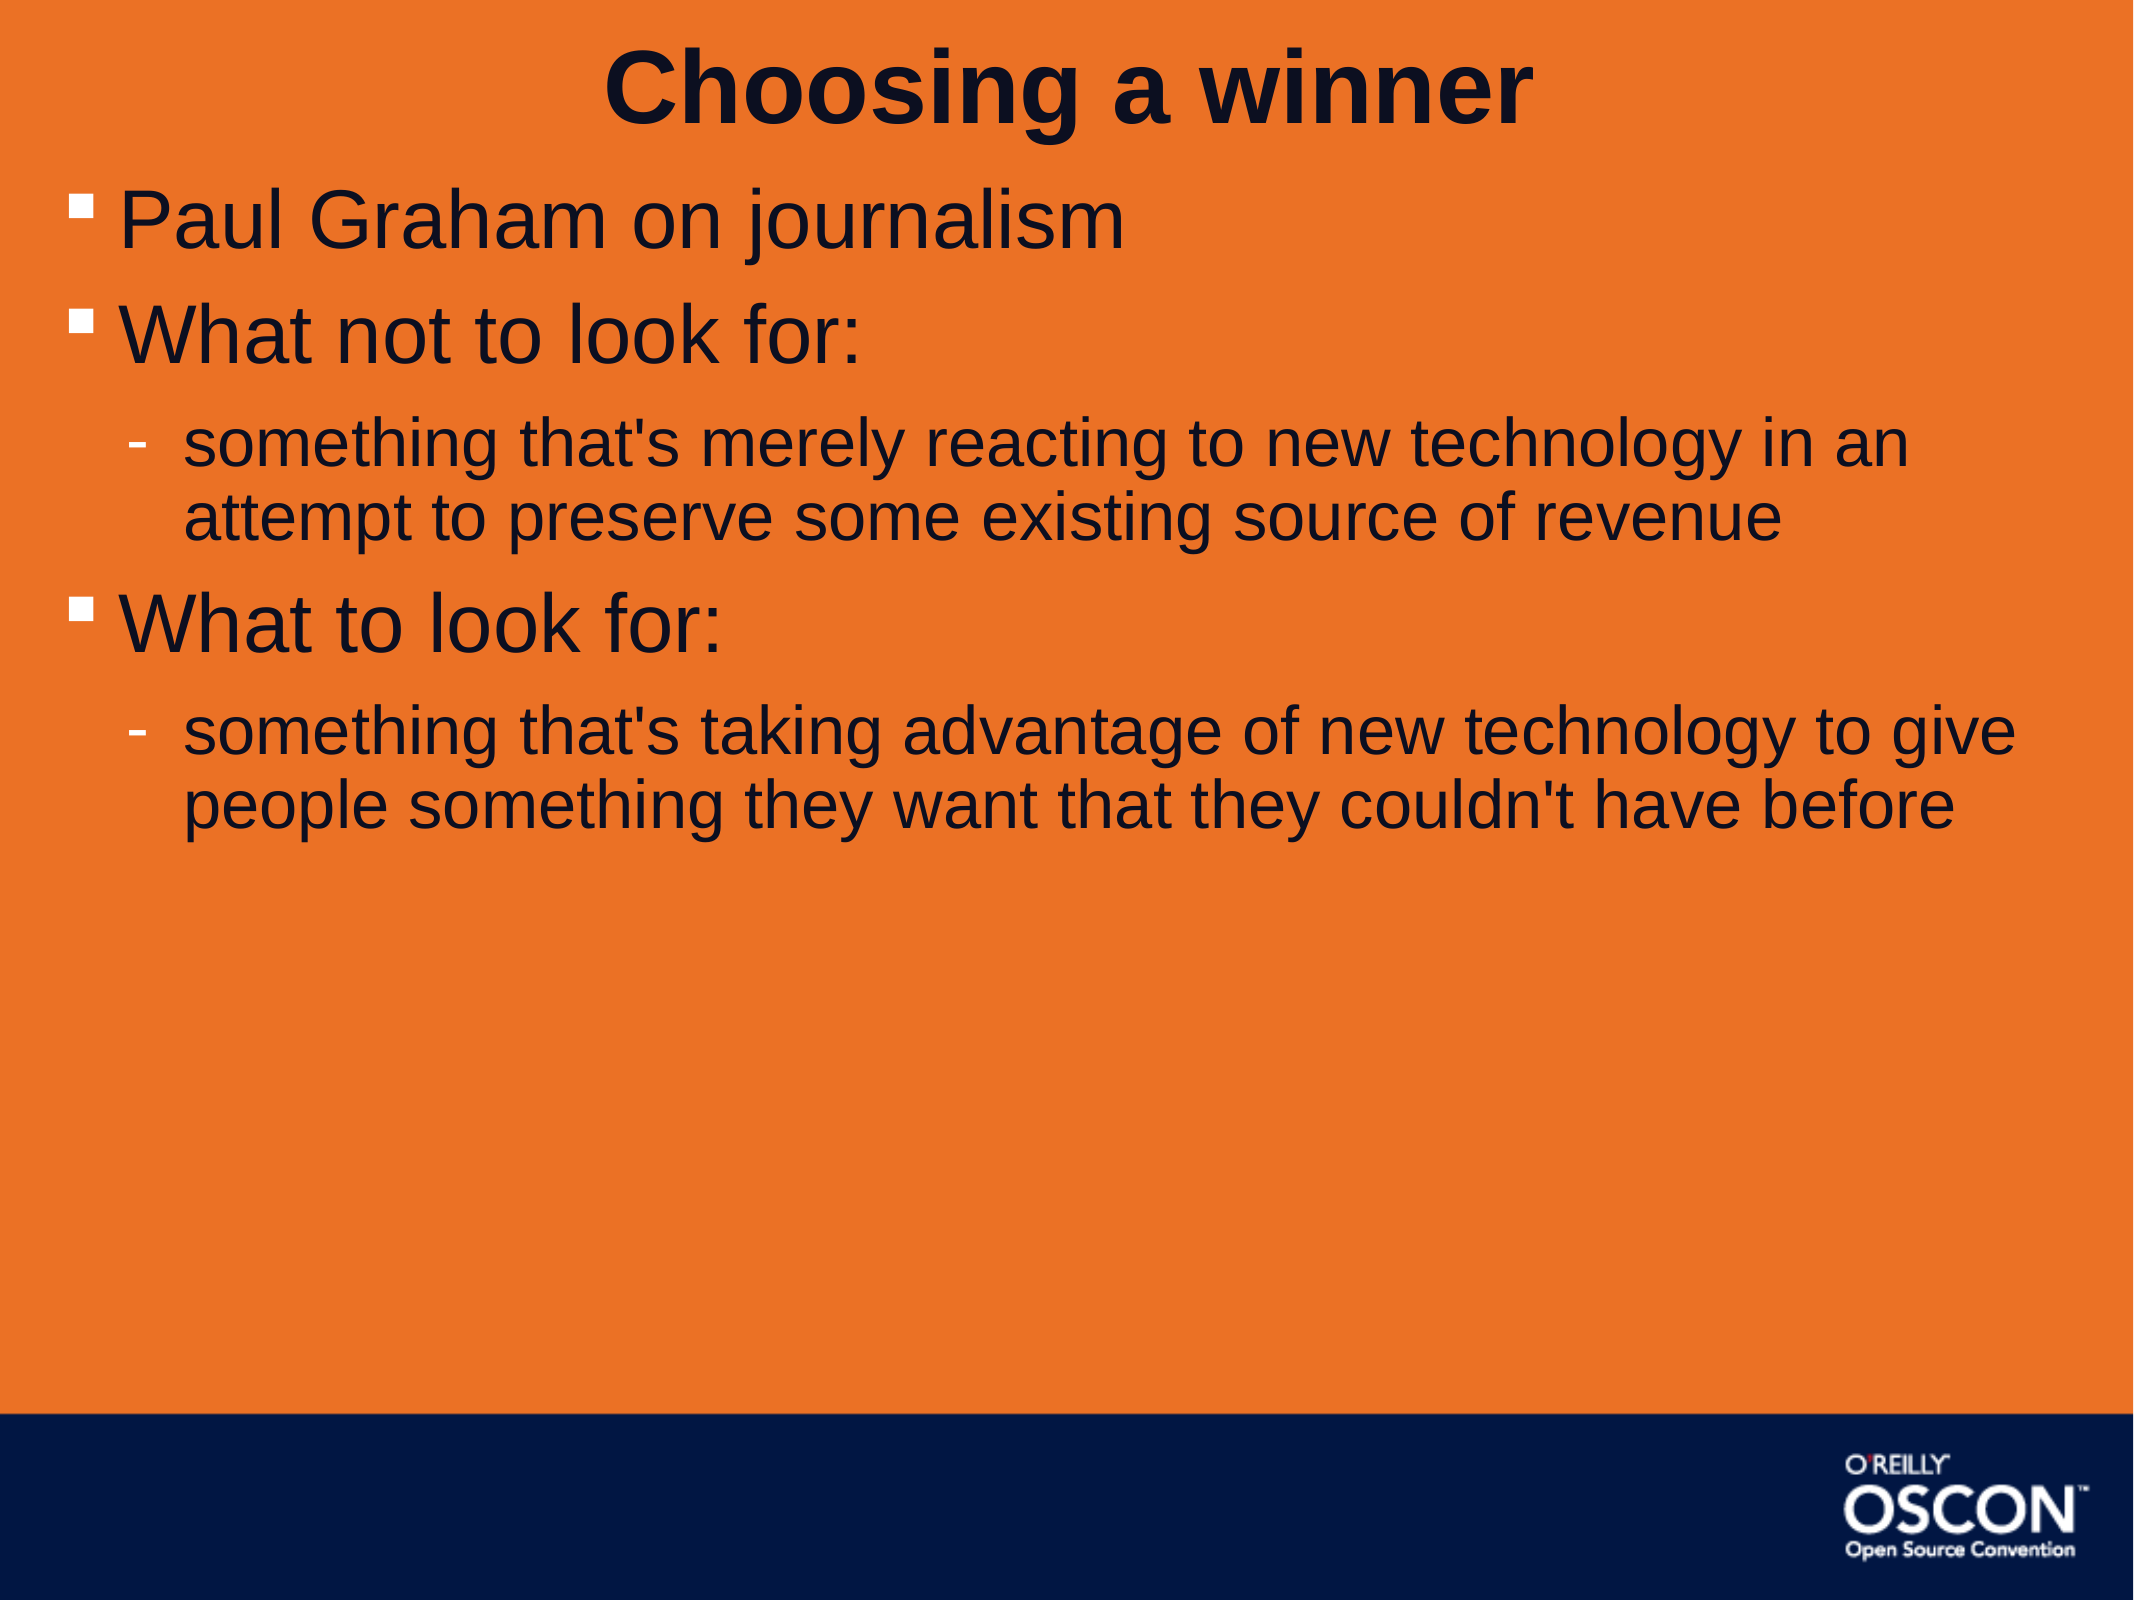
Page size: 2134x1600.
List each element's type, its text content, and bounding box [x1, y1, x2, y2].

title Choosing a winner [45, 7, 2094, 158]
list Paul Graham on journalism What not to look for: something that's merely reacting to new technology in an attempt to preserve some existing source of revenue What to look for: something that's taking advantage of new technology to give people something they want that they couldn't have before [47, 168, 2100, 1415]
picture [0, 0, 2134, 1600]
